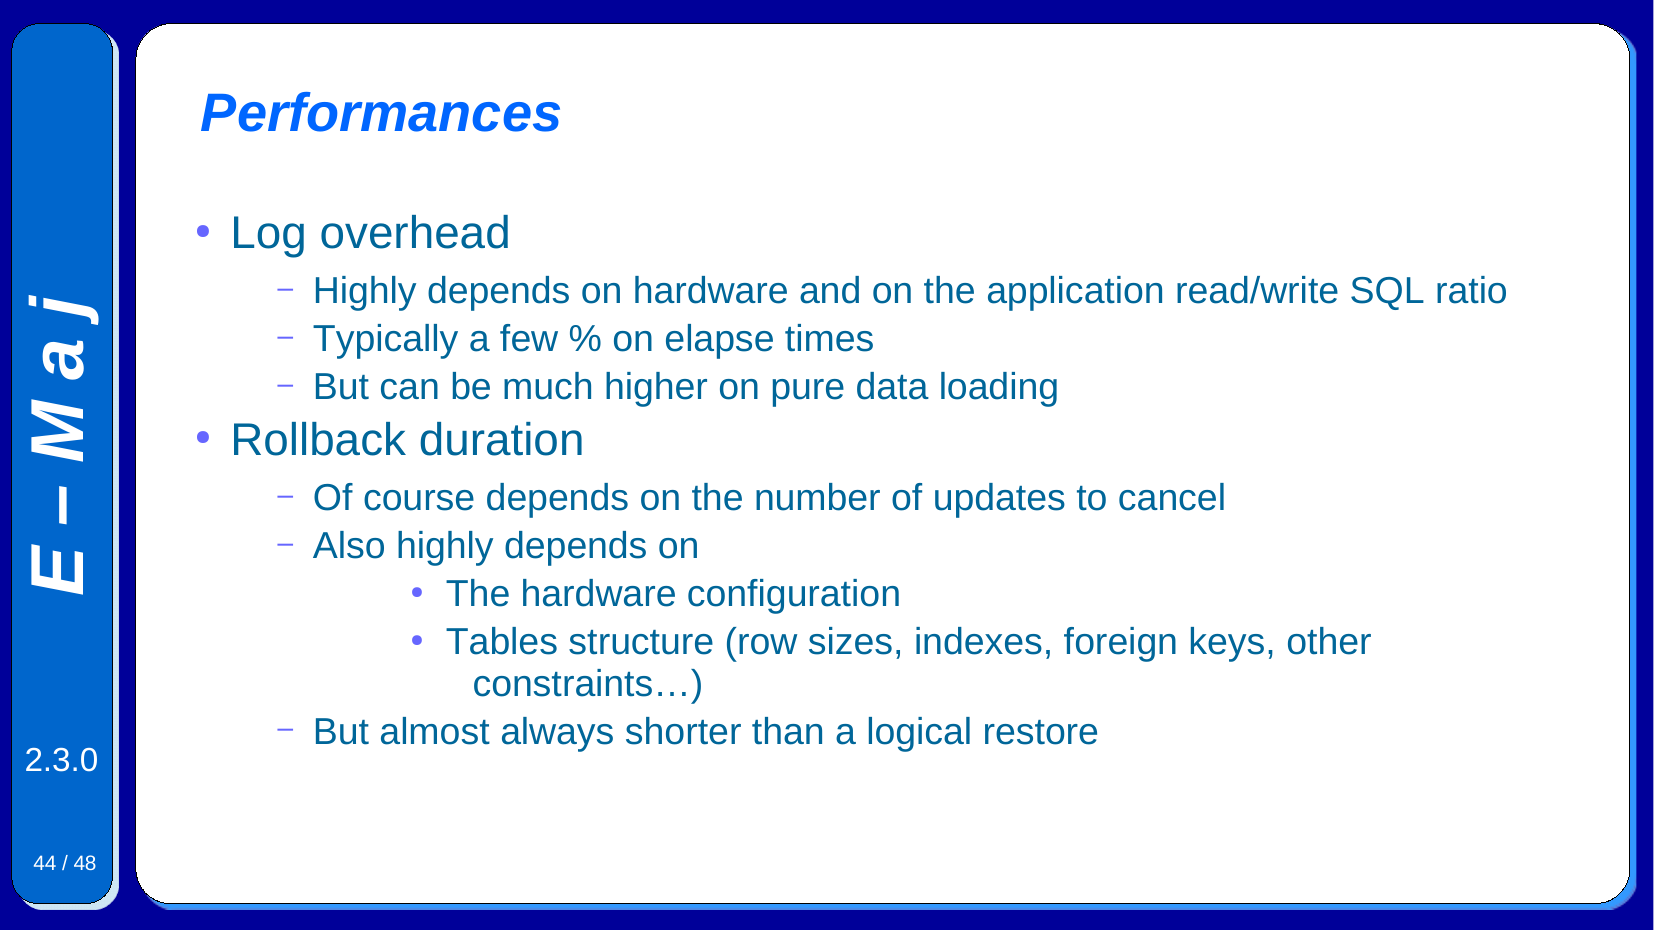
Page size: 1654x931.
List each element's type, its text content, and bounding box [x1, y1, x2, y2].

list Log overhead Highly depends on hardware and on the application read/write SQL ratio Typically a few % on elapse times But can be much higher on pure data loading Rollback duration Of course depends on the number of updates to cancel Also highly depends on The hardware configuration Tables structure (row sizes, indexes, foreign keys, other constraints…) But almost always shorter than a logical restore [177, 206, 1587, 827]
title Performances [200, 34, 1575, 191]
